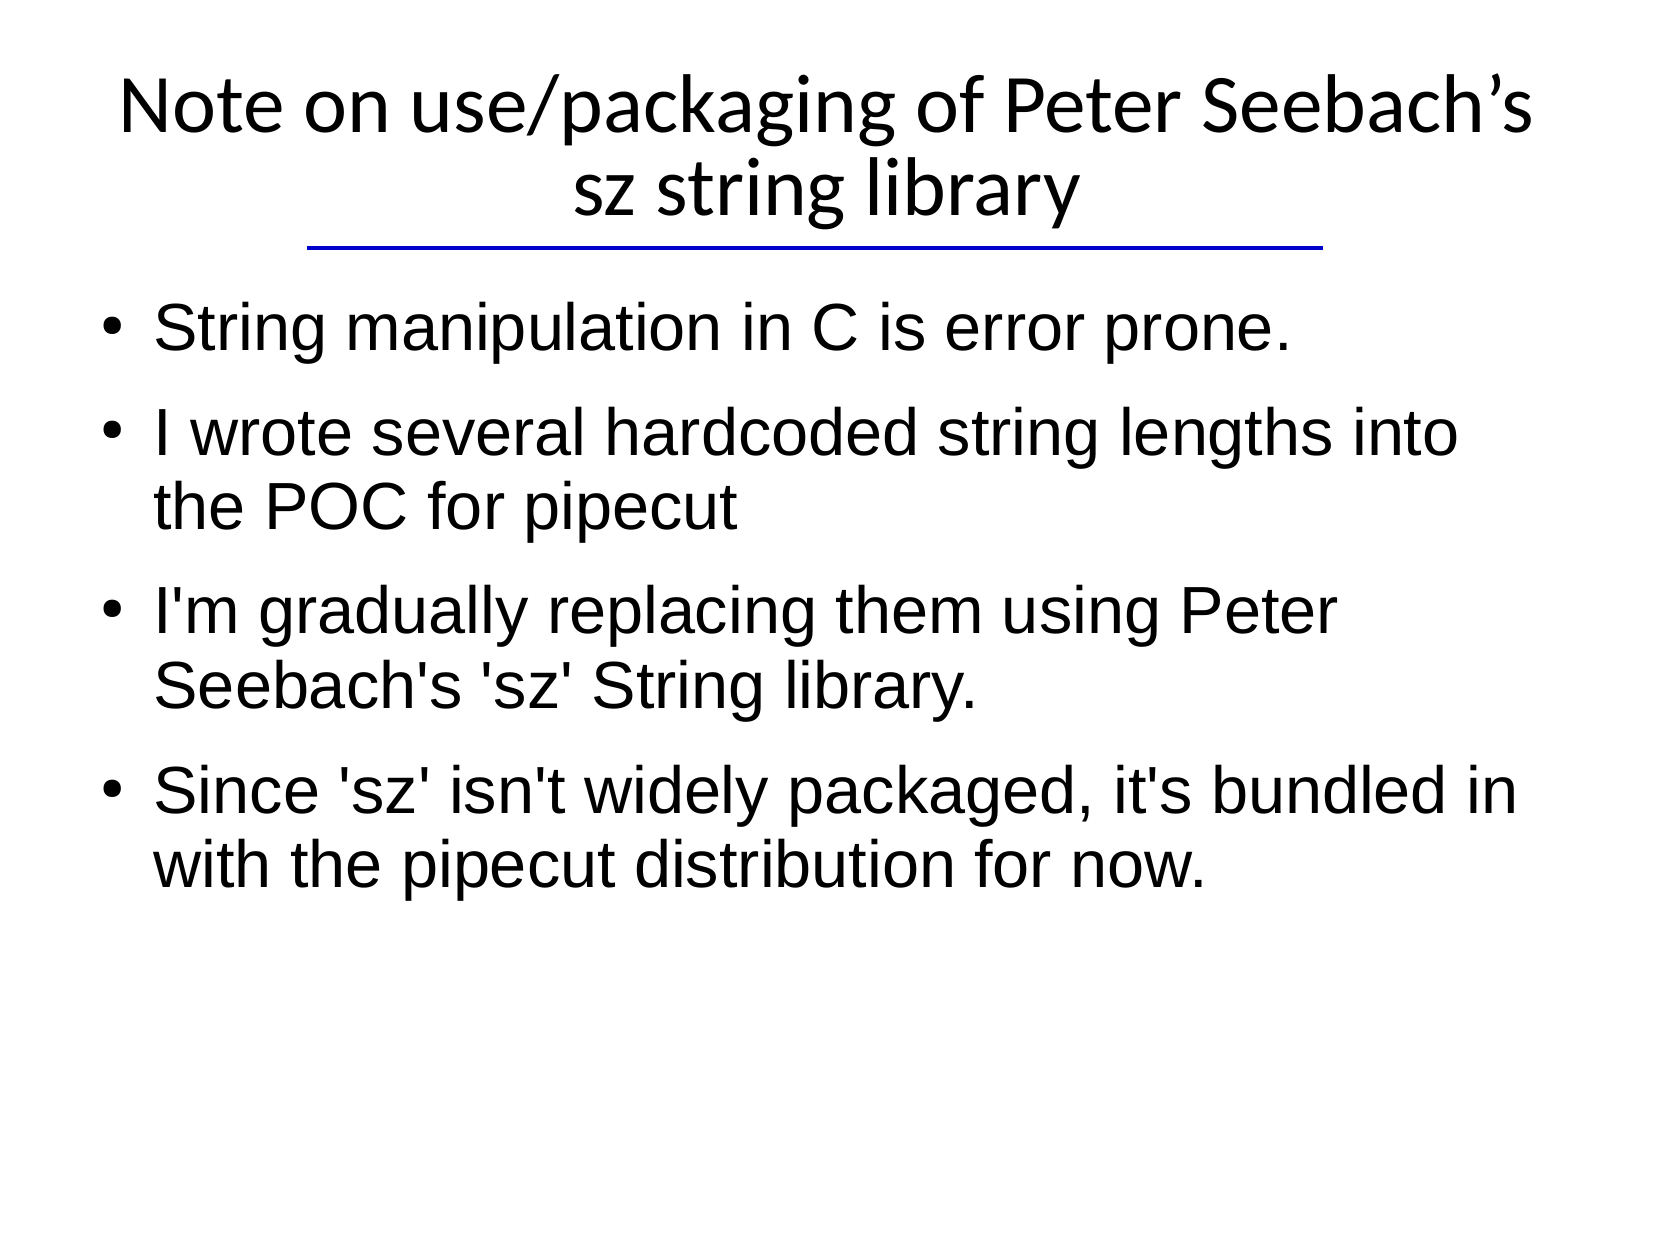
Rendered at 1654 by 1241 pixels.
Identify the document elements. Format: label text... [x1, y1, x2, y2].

list String manipulation in C is error prone. I wrote several hardcoded string lengths into the POC for pipecut I'm gradually replacing them using Peter Seebach's 'sz' String library. Since 'sz' isn't widely packaged, it's bundled in with the pipecut distribution for now. [82, 290, 1571, 1010]
title Note on use/packaging of Peter Seebach’s sz string library [82, 49, 1571, 257]
